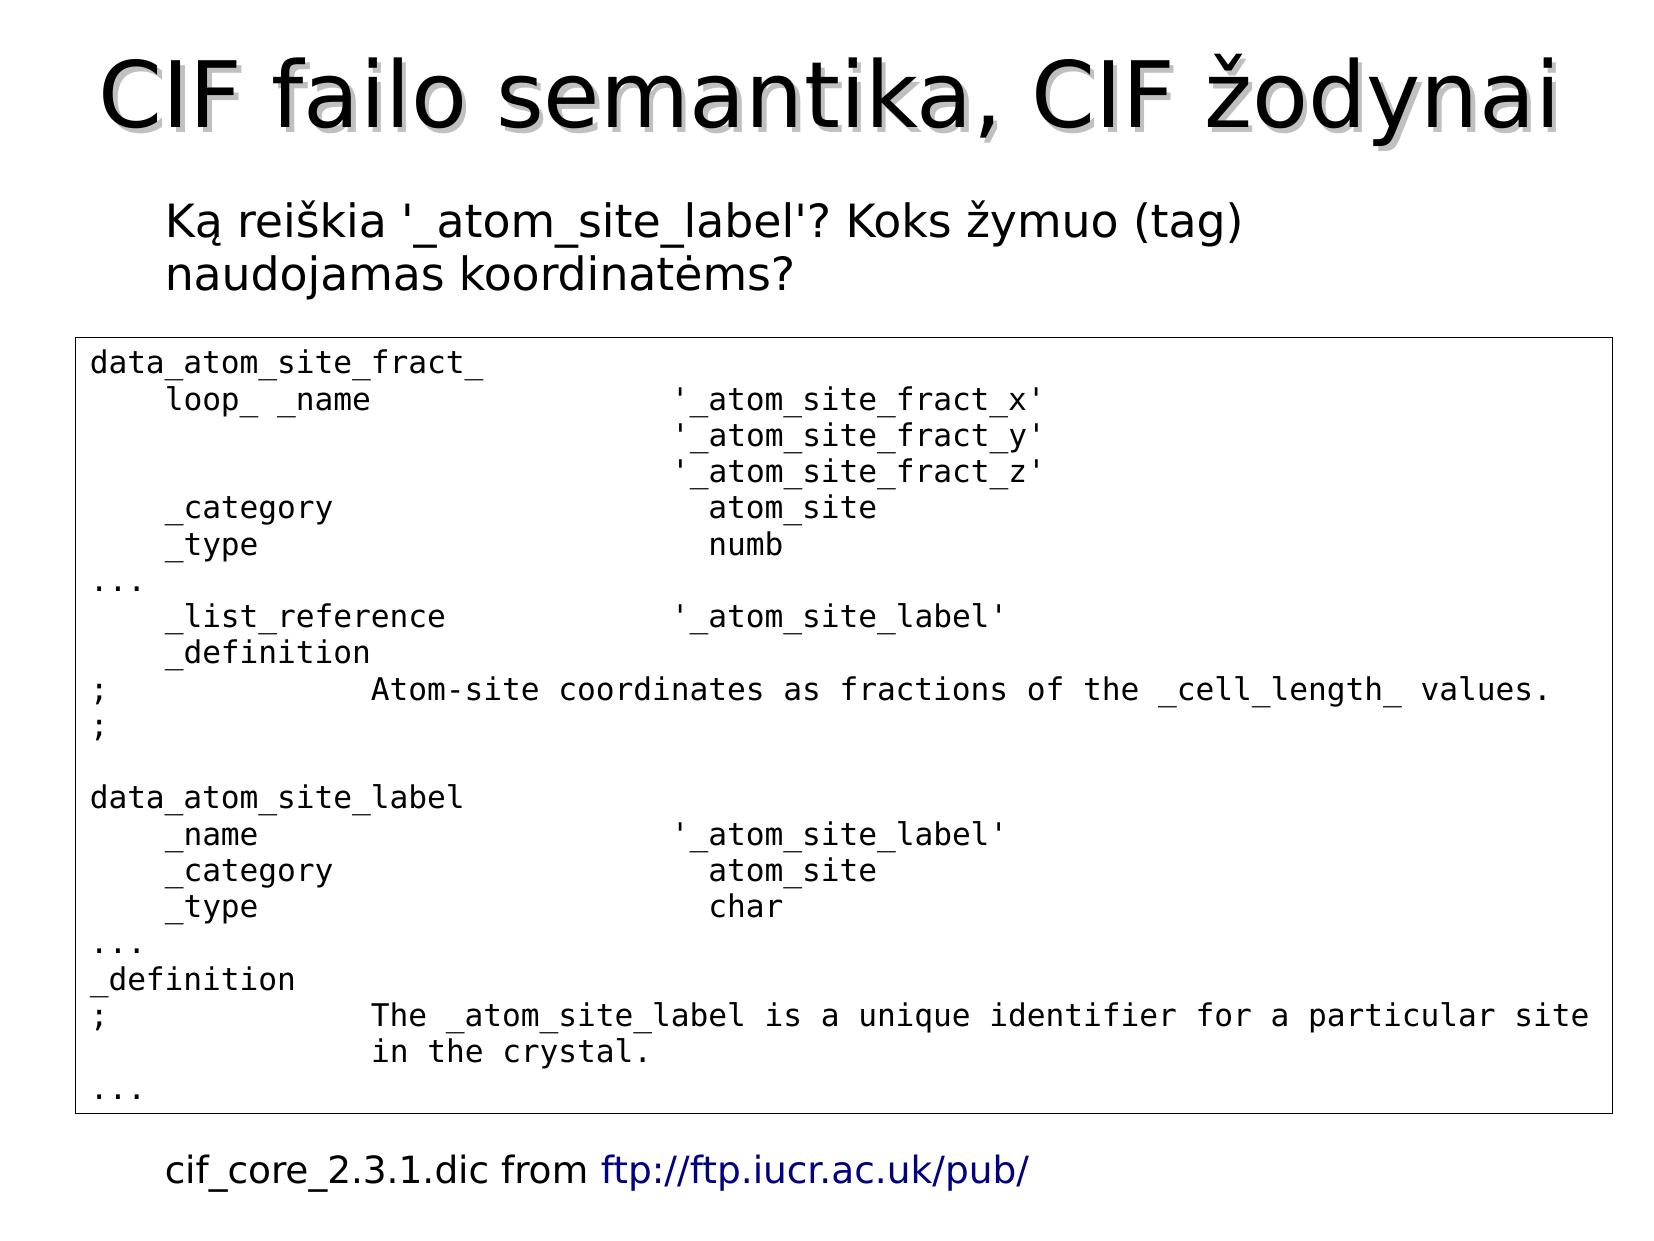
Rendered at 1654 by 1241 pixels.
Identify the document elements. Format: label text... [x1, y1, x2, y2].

title CIF failo semantika, CIF žodynai [86, 0, 1576, 193]
text_box Ką reiškia '_atom_site_label'? Koks žymuo (tag) naudojamas koordinatėms? [150, 187, 1463, 309]
text_box data_atom_site_fract_ loop_ _name '_atom_site_fract_x' '_atom_site_fract_y' '_atom_site_fract_z' _category atom_site _type numb ... _list_reference '_atom_site_label' _definition ; Atom-site coordinates as fractions of the _cell_length_ values. ; data_atom_site_label _name '_atom_site_label' _category atom_site _type char ... _definition ; The _atom_site_label is a unique identifier for a particular site in the crystal. ... [75, 337, 1613, 1114]
text_box cif_core_2.3.1.dic from ftp://ftp.iucr.ac.uk/pub/ [150, 1141, 1126, 1201]
